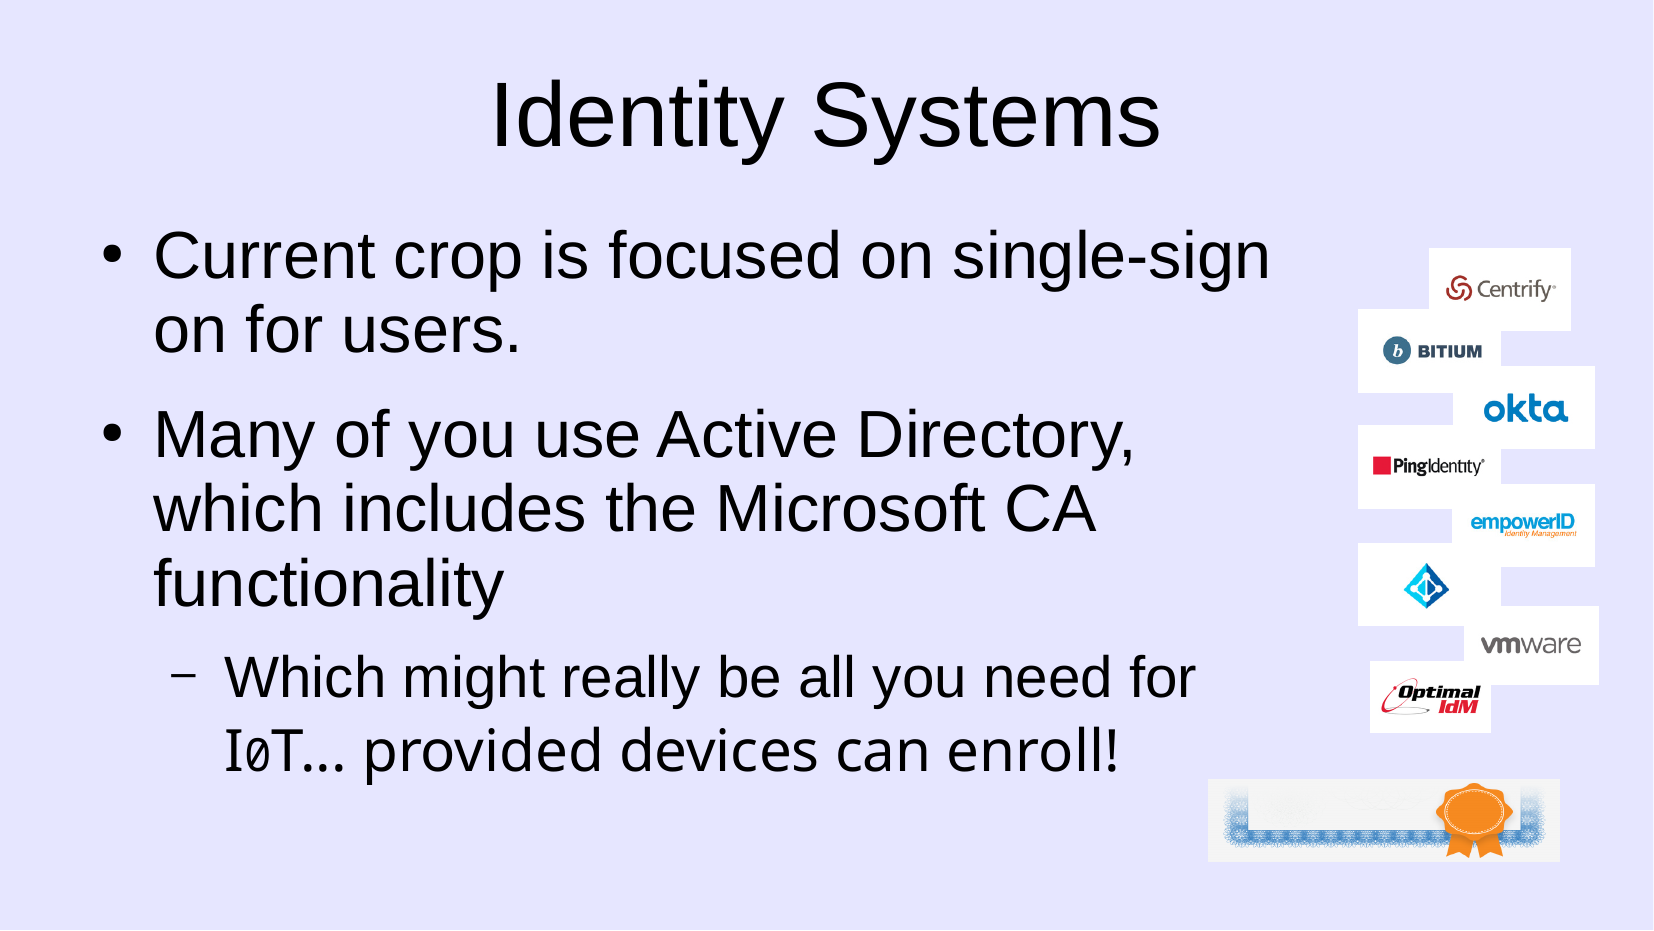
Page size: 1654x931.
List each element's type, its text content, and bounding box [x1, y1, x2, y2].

list Current crop is focused on single-sign on for users. Many of you use Active Directory, which includes the Microsoft CA functionality Which might really be all you need for I0T... provided devices can enroll! [82, 217, 1300, 886]
title Identity Systems [82, 37, 1571, 193]
picture [1358, 248, 1599, 733]
picture [1208, 779, 1560, 862]
